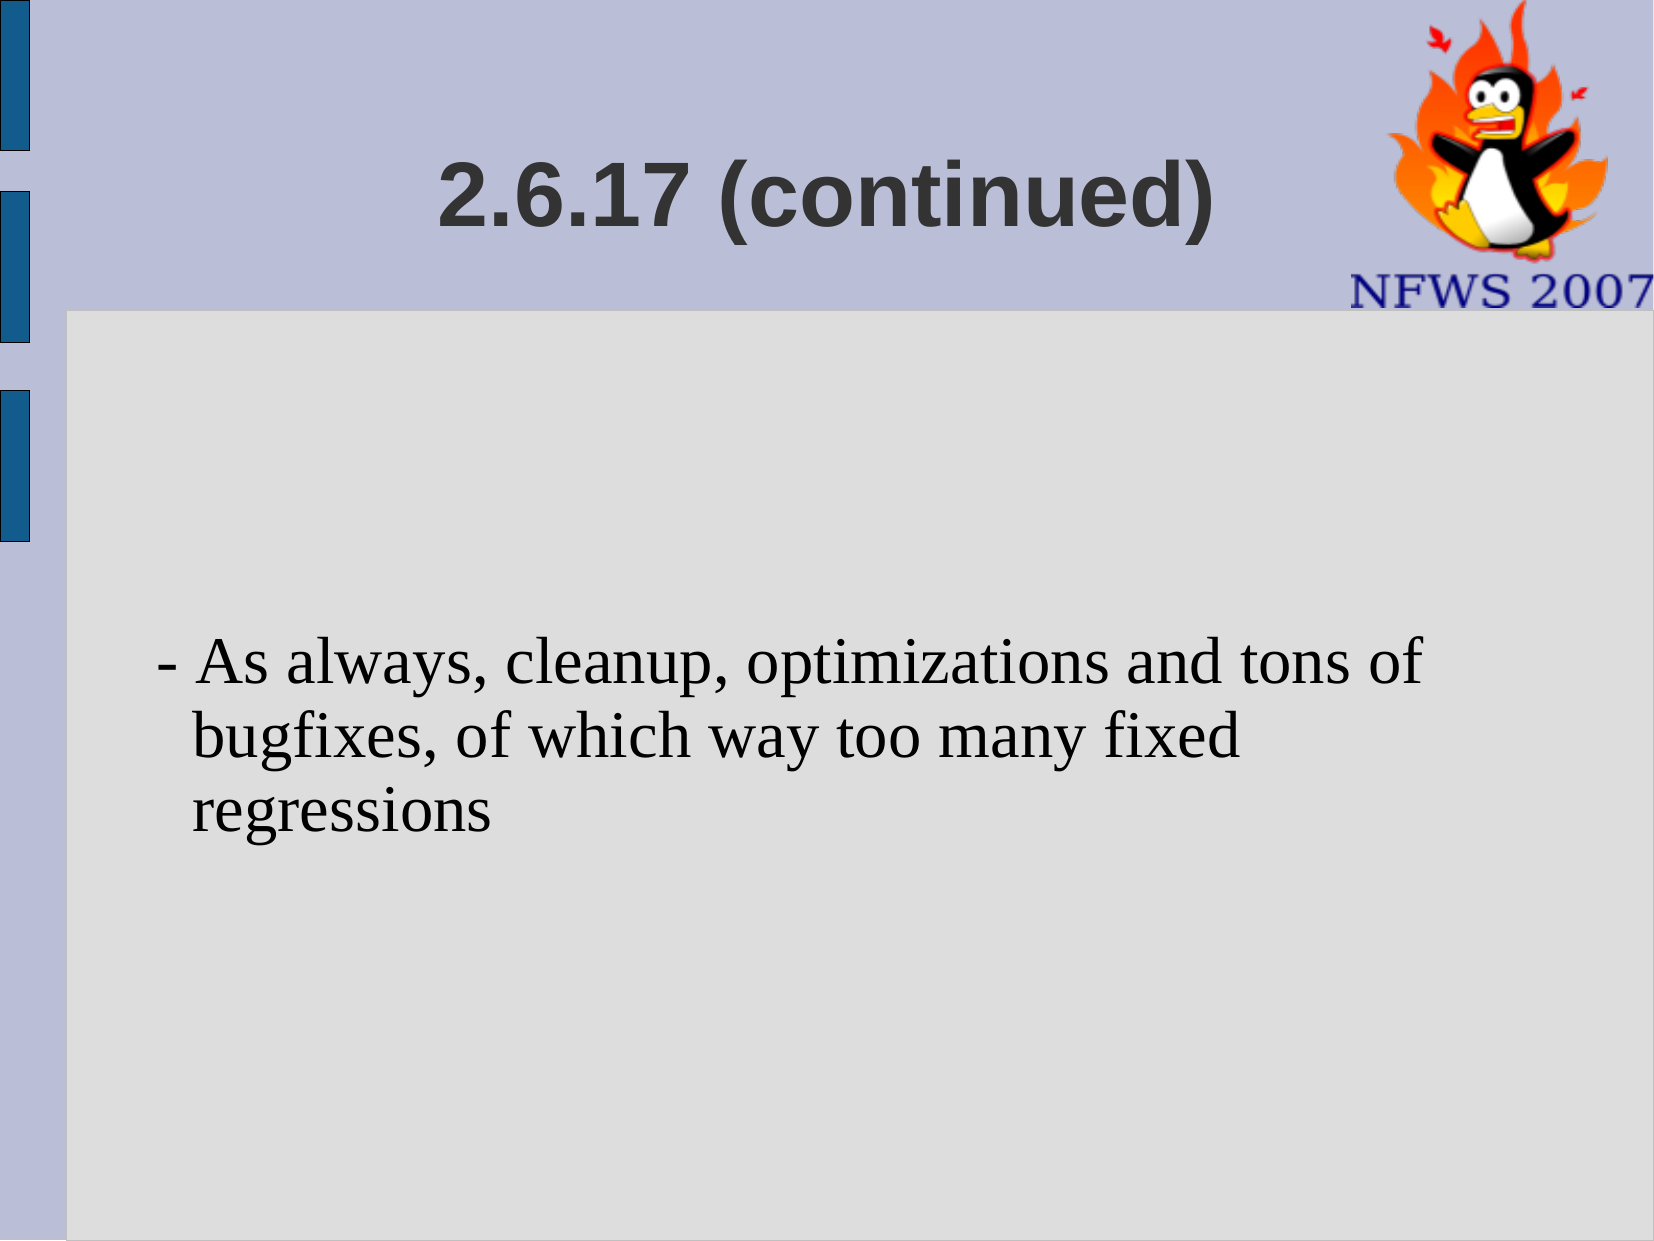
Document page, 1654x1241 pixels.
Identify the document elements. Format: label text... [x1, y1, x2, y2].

picture [1351, 0, 1654, 308]
title 2.6.17 (continued) [121, 98, 1351, 291]
subtitle - As always, cleanup, optimizations and tons of bugfixes, of which way too many fixed regressions [121, 352, 1534, 1119]
